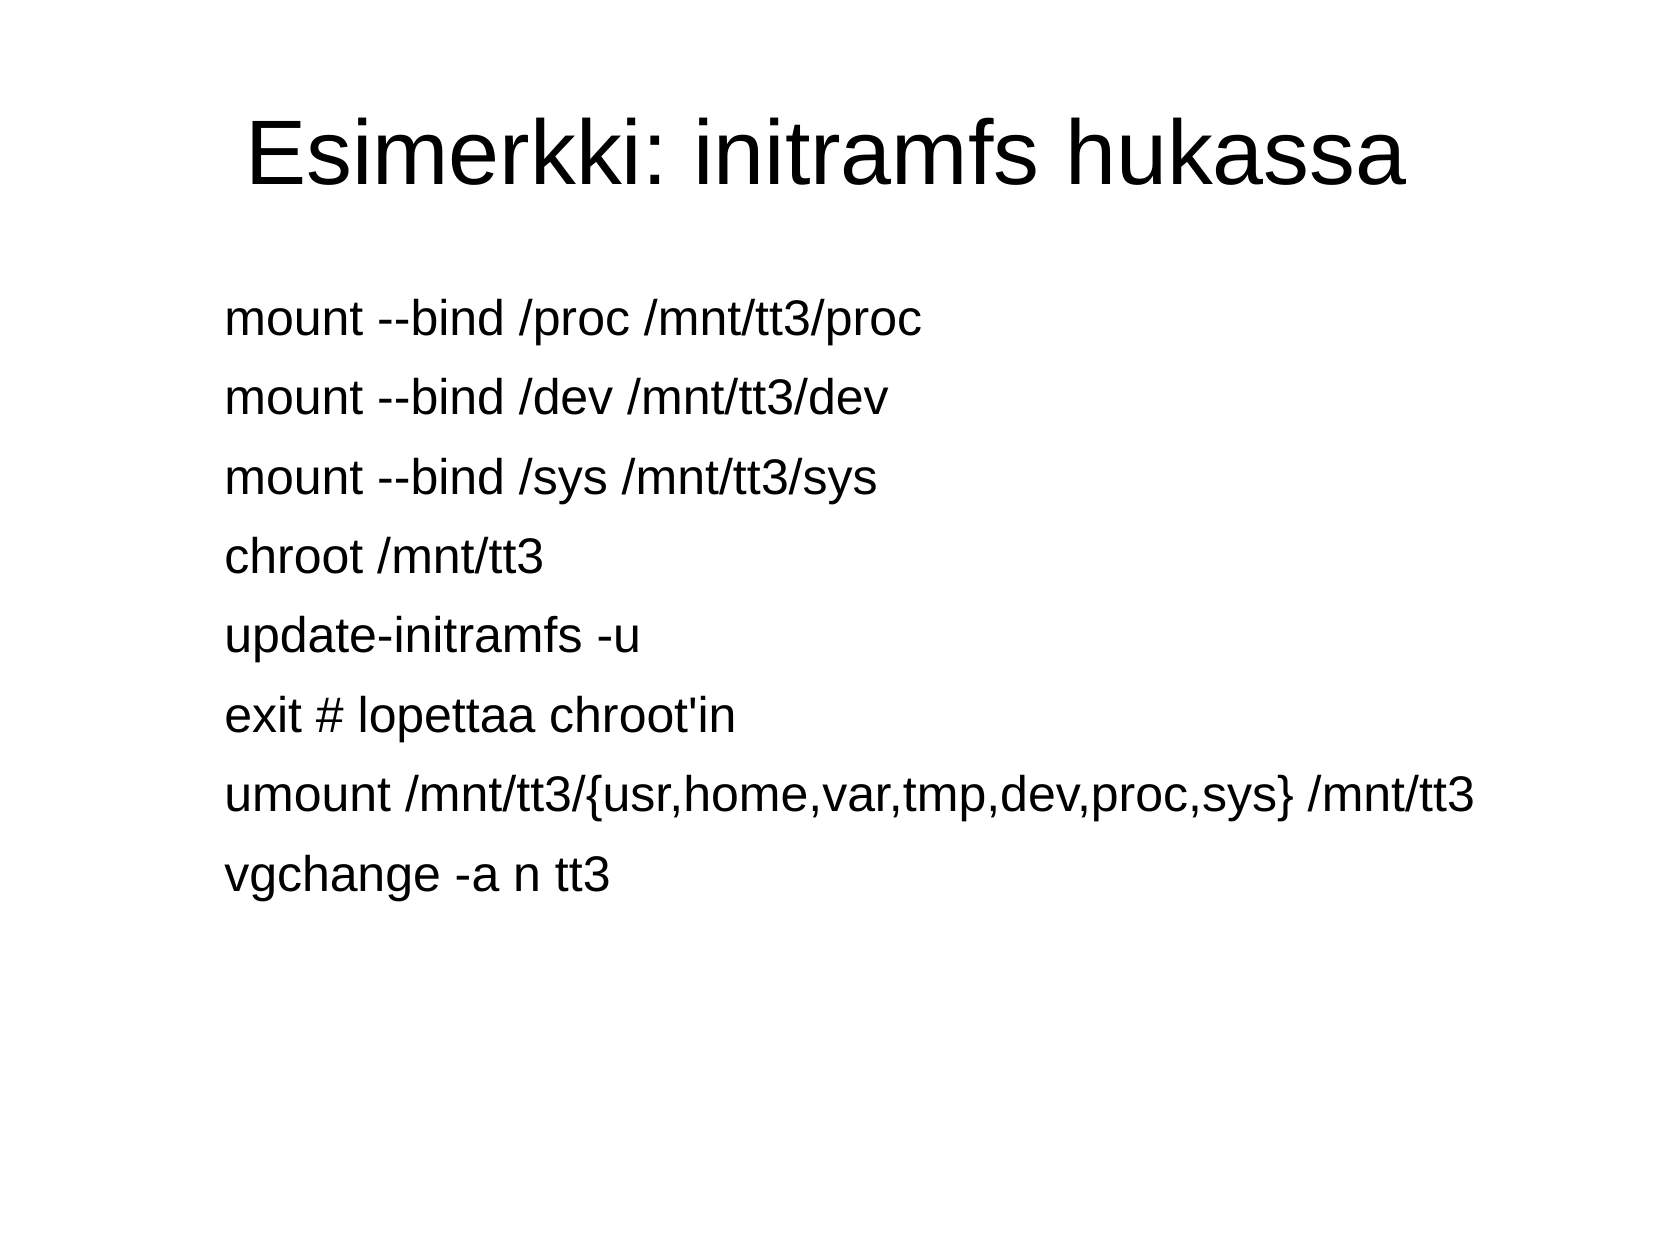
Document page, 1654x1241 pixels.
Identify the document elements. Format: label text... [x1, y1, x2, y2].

title Esimerkki: initramfs hukassa [82, 49, 1571, 257]
list mount --bind /proc /mnt/tt3/proc mount --bind /dev /mnt/tt3/dev mount --bind /sys /mnt/tt3/sys chroot /mnt/tt3 update-initramfs -u exit # lopettaa chroot'in umount /mnt/tt3/{usr,home,var,tmp,dev,proc,sys} /mnt/tt3 vgchange -a n tt3 [82, 290, 1571, 1010]
